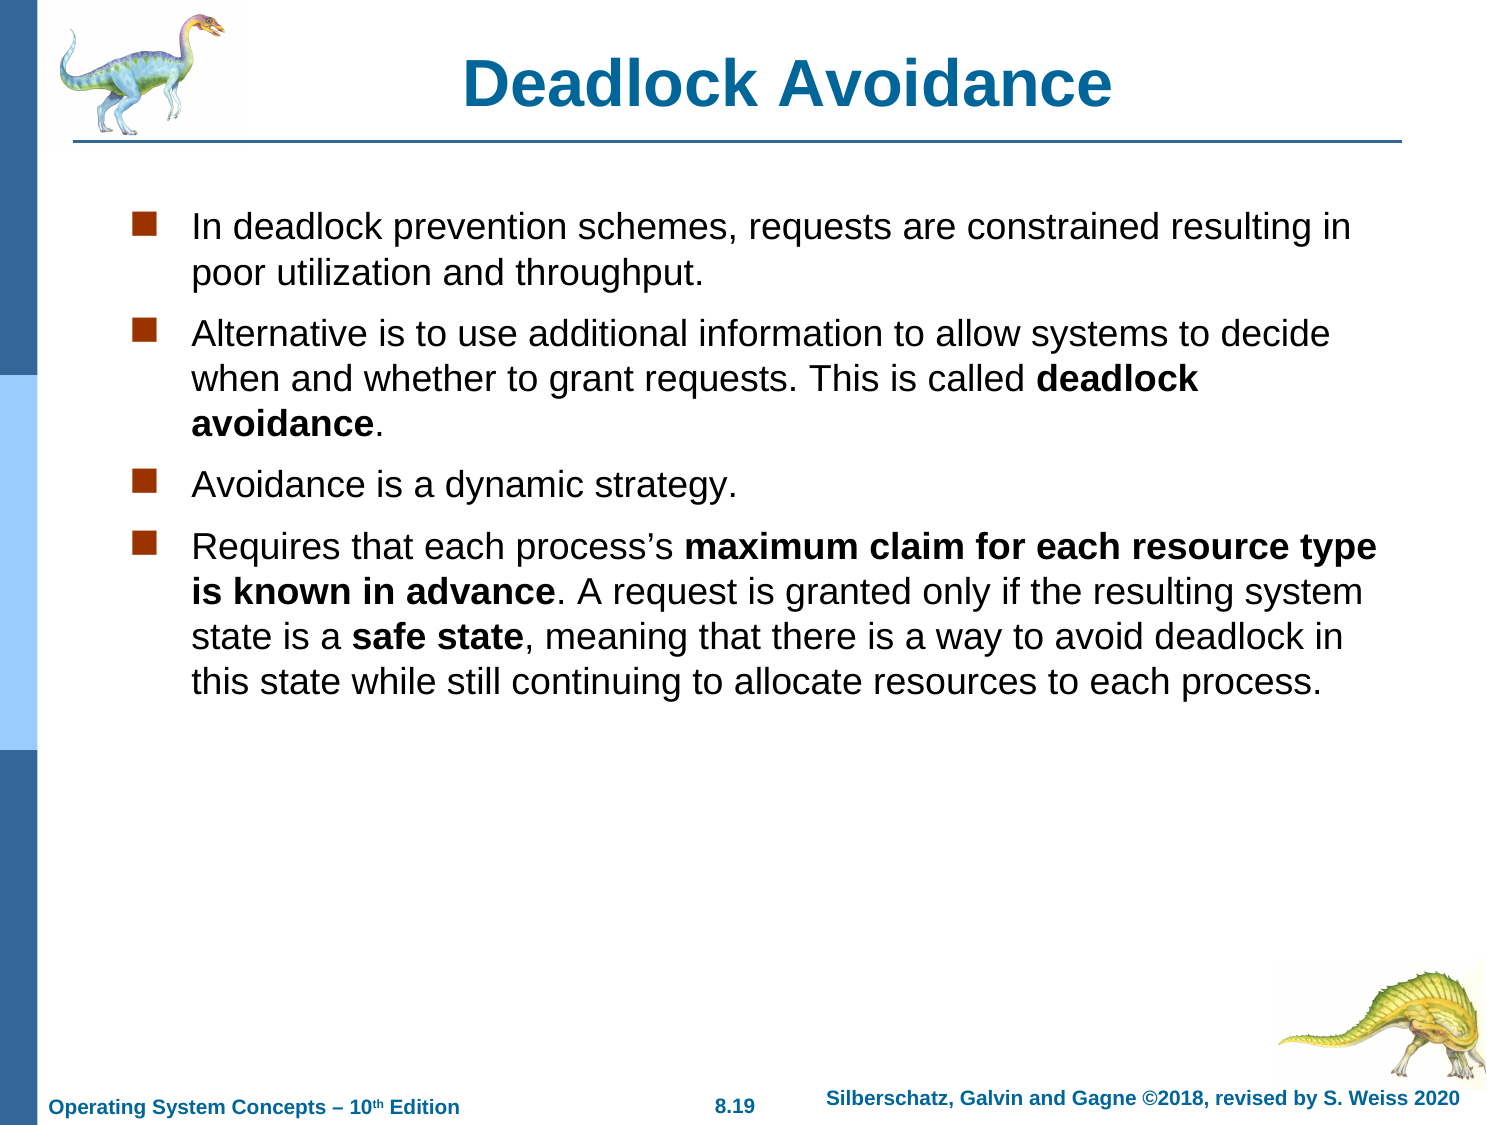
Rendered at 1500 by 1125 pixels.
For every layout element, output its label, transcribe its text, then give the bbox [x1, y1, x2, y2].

picture [46, 0, 243, 149]
title Deadlock Avoidance [151, 32, 1426, 128]
list In deadlock prevention schemes, requests are constrained resulting in poor utilization and throughput. Alternative is to use additional information to allow systems to decide when and whether to grant requests. This is called deadlock avoidance. Avoidance is a dynamic strategy. Requires that each process’s maximum claim for each resource type is known in advance. A request is granted only if the resulting system state is a safe state, meaning that there is a way to avoid deadlock in this state while still continuing to allocate resources to each process. [120, 195, 1411, 919]
picture [1275, 959, 1486, 1095]
